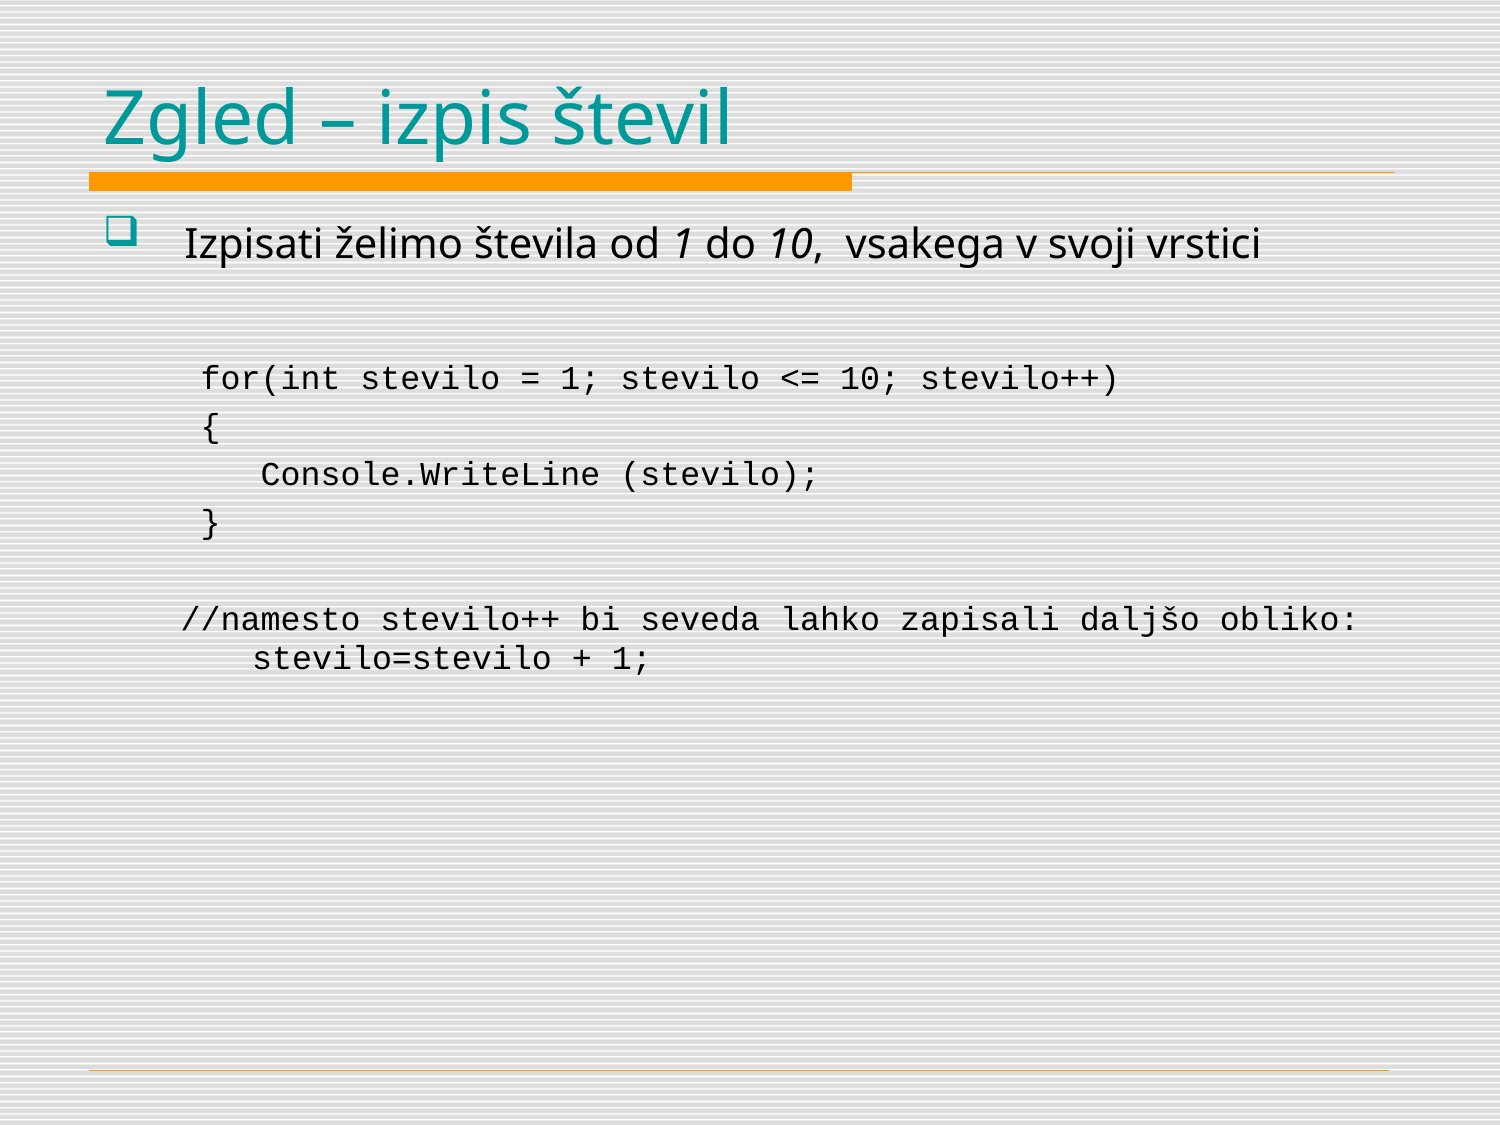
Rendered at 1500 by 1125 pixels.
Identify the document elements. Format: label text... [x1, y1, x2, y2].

title Zgled – izpis števil [88, 54, 1401, 167]
list Izpisati želimo števila od 1 do 10, vsakega v svoji vrstici for(int stevilo = 1; stevilo <= 10; stevilo++) { Console.WriteLine (stevilo); } //namesto stevilo++ bi seveda lahko zapisali daljšo obliko: stevilo=stevilo + 1; [88, 196, 1401, 1059]
picture [0, 0, 1500, 1125]
